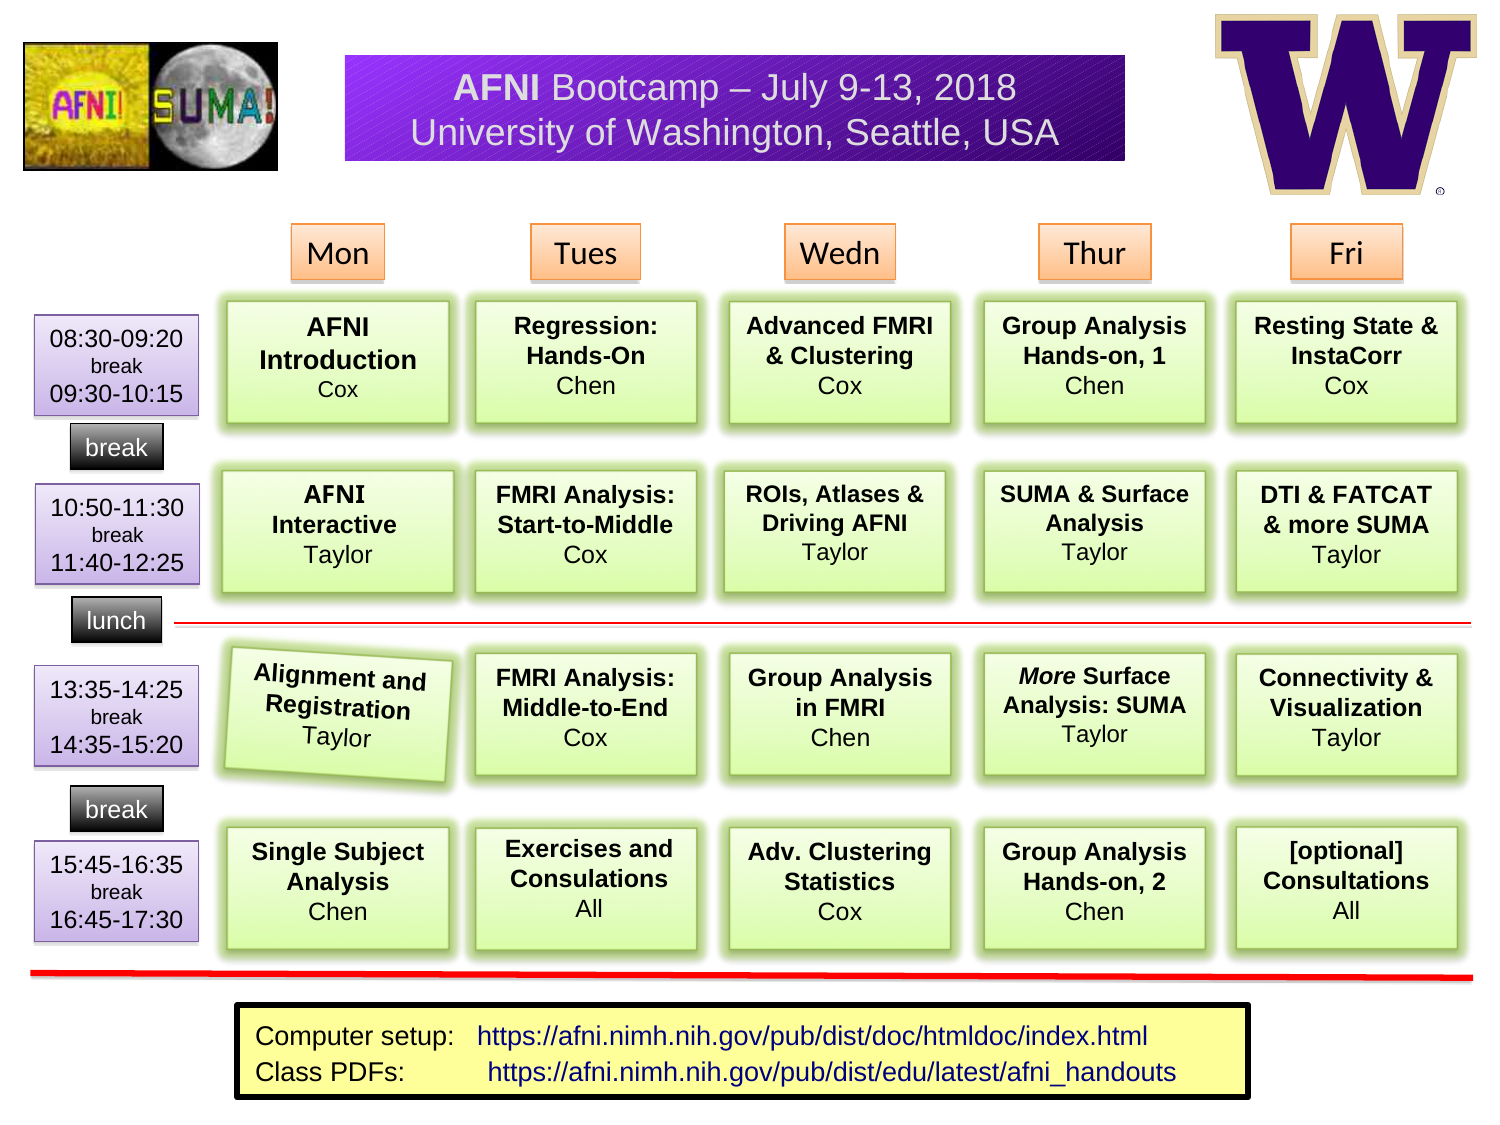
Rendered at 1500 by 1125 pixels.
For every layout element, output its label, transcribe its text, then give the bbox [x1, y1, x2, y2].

text_box 15:45-16:35 break 16:45-17:30 [34, 841, 199, 942]
text_box Mon [291, 224, 385, 280]
text_box 10:50-11:30 break 11:40-12:25 [35, 483, 200, 585]
text_box AFNI Interactive Taylor [222, 470, 451, 593]
text_box DTI & FATCAT & more SUMA Taylor [1236, 470, 1457, 593]
text_box Group Analysis Hands-on, 1 Chen [984, 301, 1205, 424]
picture [24, 43, 277, 170]
text_box Alignment and Registration Taylor [224, 646, 452, 782]
text_box ROIs, Atlases & Driving AFNI Taylor [724, 471, 945, 593]
text_box Thur [1039, 224, 1151, 280]
text_box AFNI Bootcamp – July 9-13, 2018 University of Washington, Seattle, USA [345, 55, 1126, 161]
text_box Exercises and Consulations All [473, 825, 705, 944]
picture [198, 628, 1482, 978]
text_box Regression: Hands-On Chen [475, 301, 697, 424]
text_box Group Analysis Hands-on, 2 Chen [984, 827, 1205, 949]
text_box Advanced FMRI & Clustering Cox [729, 302, 951, 424]
text_box lunch [71, 596, 162, 643]
text_box More Surface Analysis: SUMA Taylor [984, 653, 1205, 775]
text_box [optional] Consultations All [1236, 827, 1457, 949]
text_box Fri [1290, 223, 1403, 280]
text_box break [70, 423, 163, 470]
text_box Adv. Clustering Statistics Cox [729, 827, 951, 949]
text_box break [70, 785, 163, 832]
text_box Group Analysis in FMRI Chen [730, 653, 951, 775]
text_box FMRI Analysis: Start-to-Middle Cox [475, 470, 696, 593]
text_box Wedn [784, 224, 896, 280]
picture [1215, 14, 1477, 196]
text_box 13:35-14:25 break 14:35-15:20 [34, 665, 199, 767]
text_box AFNI Introduction Cox [227, 301, 449, 424]
text_box Tues [531, 224, 641, 280]
text_box 08:30-09:20 break 09:30-10:15 [34, 314, 199, 416]
text_box Computer setup: https://afni.nimh.nih.gov/pub/dist/doc/htmldoc/index.html Class PDFs: https://afni.nimh.nih.gov/pub/dist/edu/latest/afni_handouts [237, 1005, 1249, 1095]
text_box Connectivity & Visualization Taylor [1236, 654, 1457, 776]
text_box Single Subject Analysis Chen [227, 827, 449, 949]
text_box Resting State & InstaCorr Cox [1236, 301, 1457, 424]
picture [196, 280, 1482, 621]
text_box FMRI Analysis: Middle-to-End Cox [475, 653, 696, 775]
text_box SUMA & Surface Analysis Taylor [984, 471, 1205, 593]
